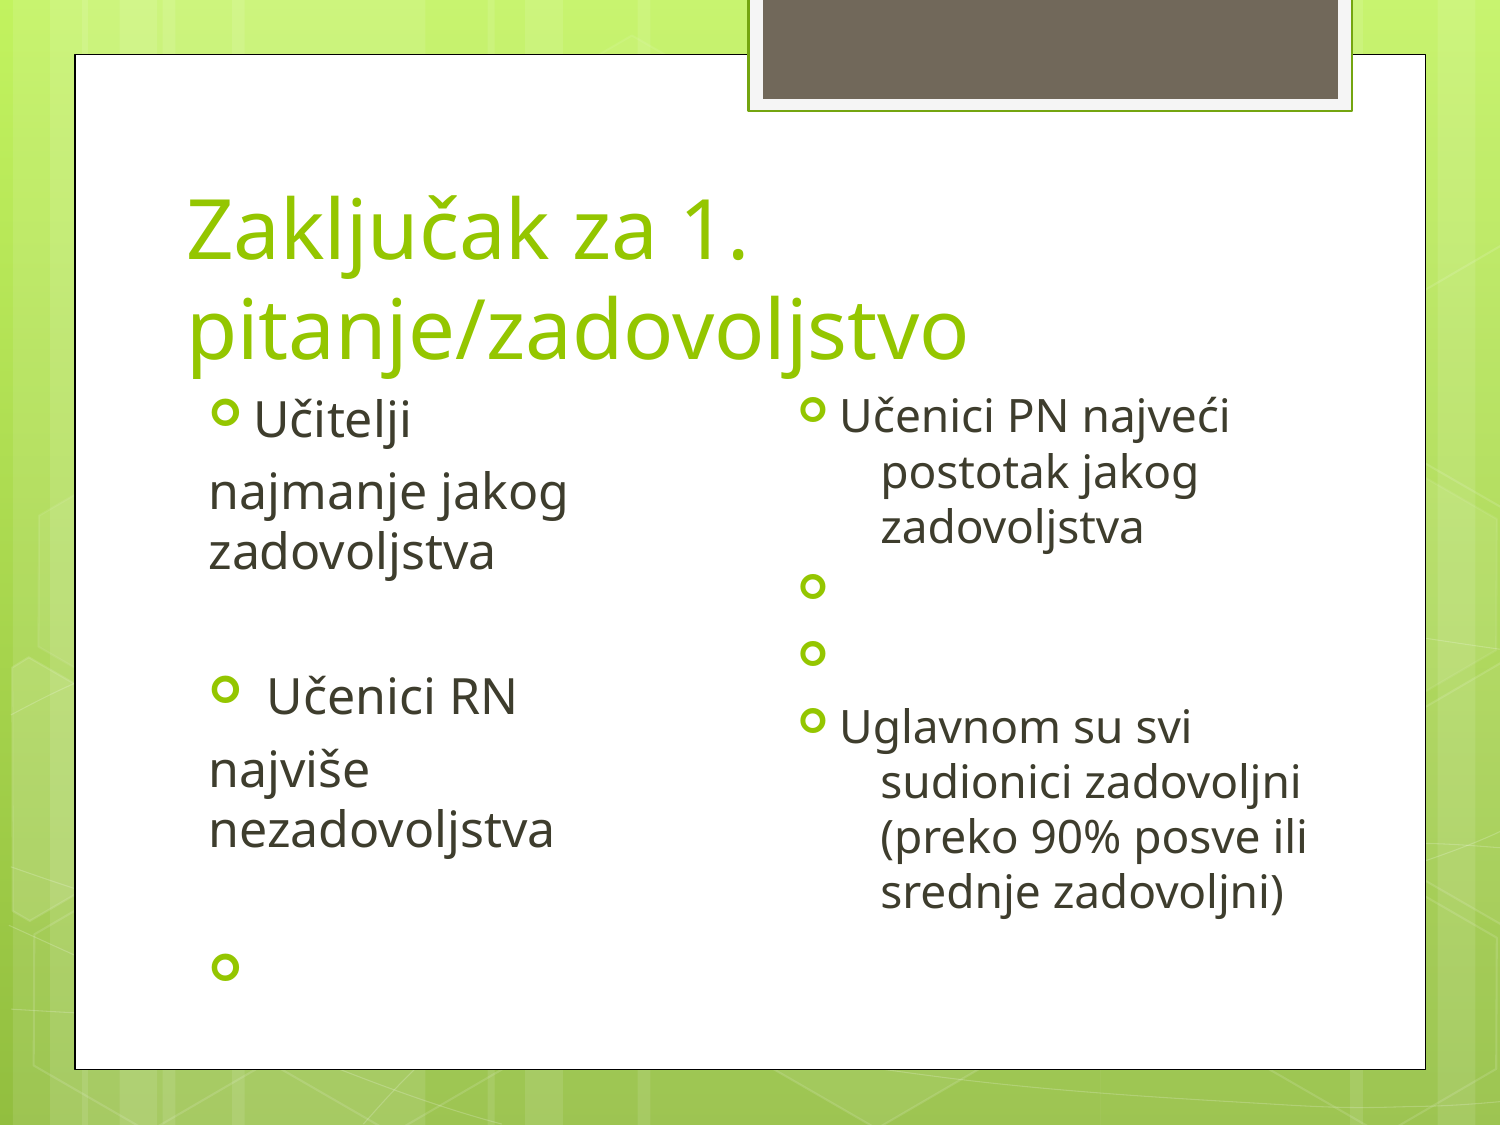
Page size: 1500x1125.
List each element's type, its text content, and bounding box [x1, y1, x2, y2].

list Učenici PN najveći postotak jakog zadovoljstva Uglavnom su svi sudionici zadovoljni (preko 90% posve ili srednje zadovoljni) [761, 379, 1324, 953]
list Učitelji najmanje jakog zadovoljstva Učenici RN najviše nezadovoljstva [171, 379, 733, 953]
title Zaključak za 1. pitanje/zadovoljstvo [171, 168, 1324, 357]
